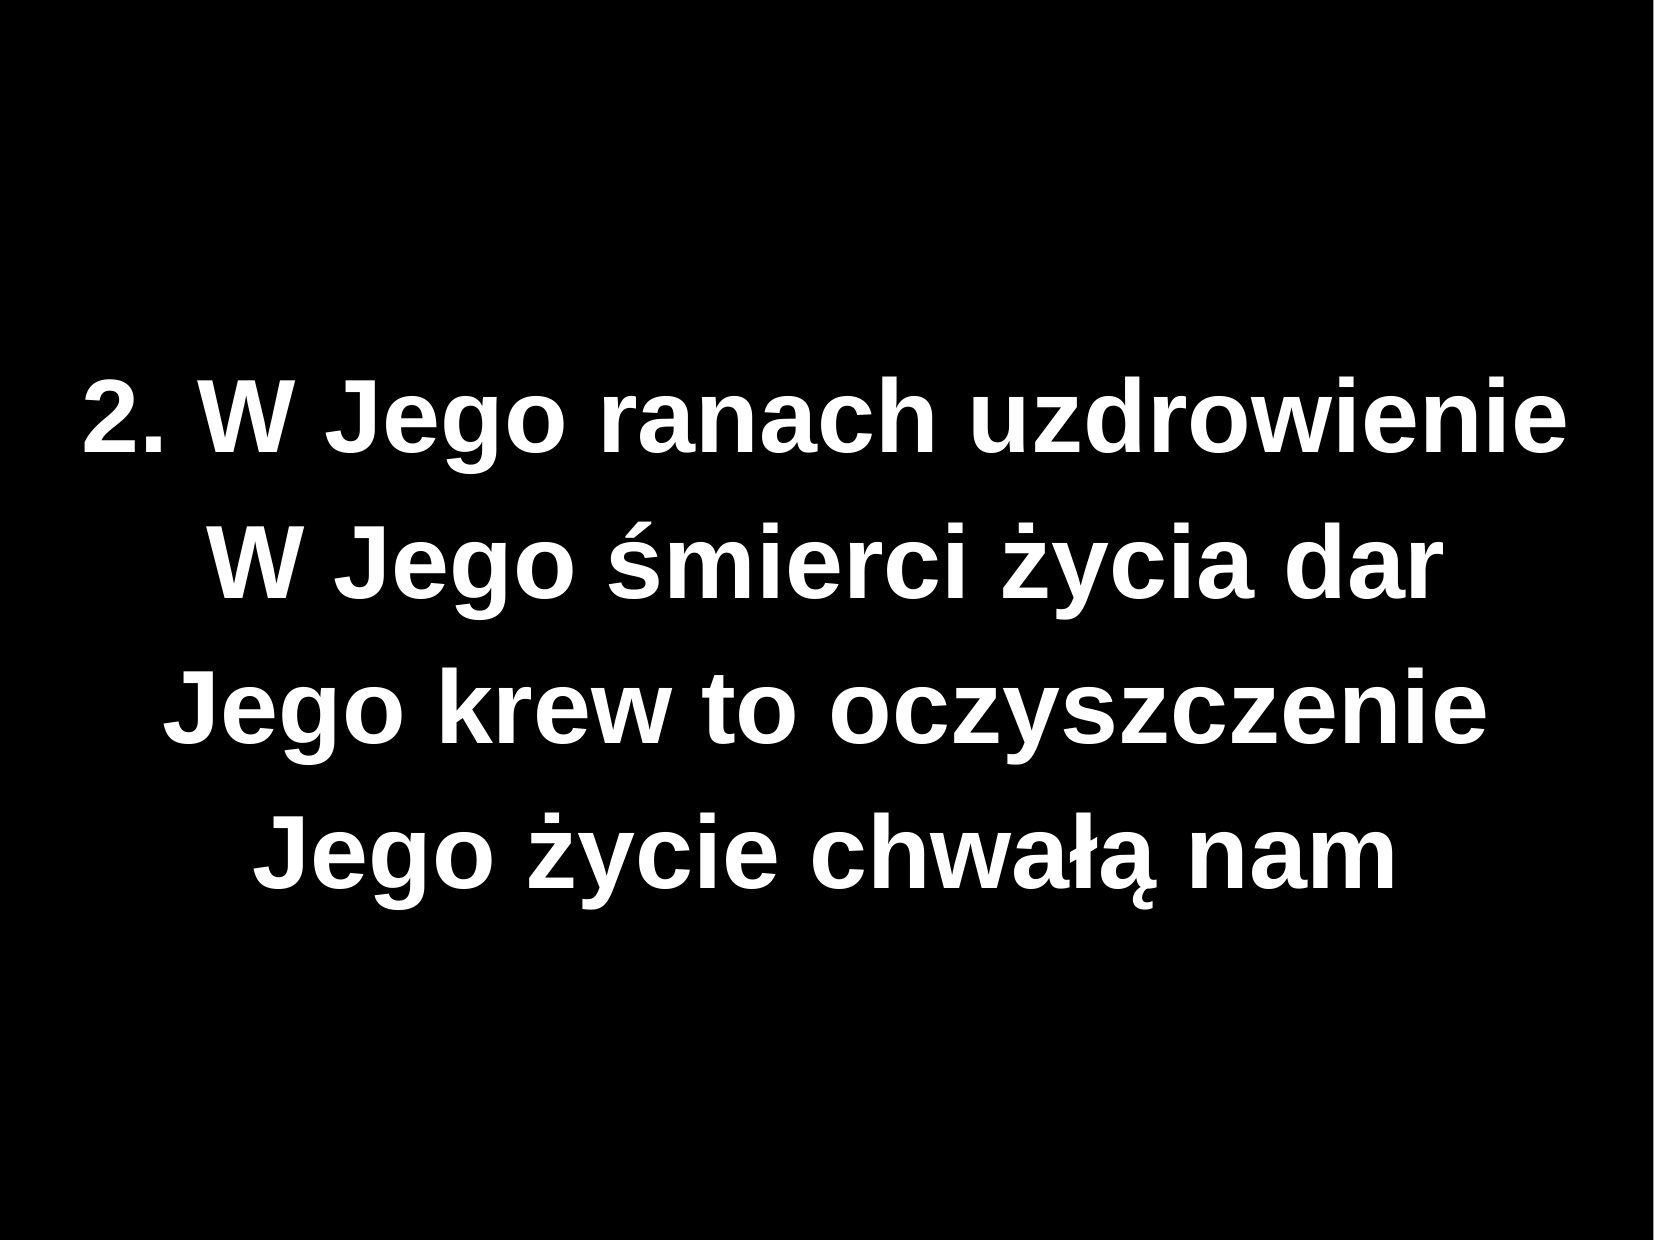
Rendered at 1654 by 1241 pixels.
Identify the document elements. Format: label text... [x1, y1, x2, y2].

subtitle 2. W Jego ranach uzdrowienie W Jego śmierci życia dar Jego krew to oczyszczenie Jego życie chwałą nam [0, 0, 1654, 1241]
